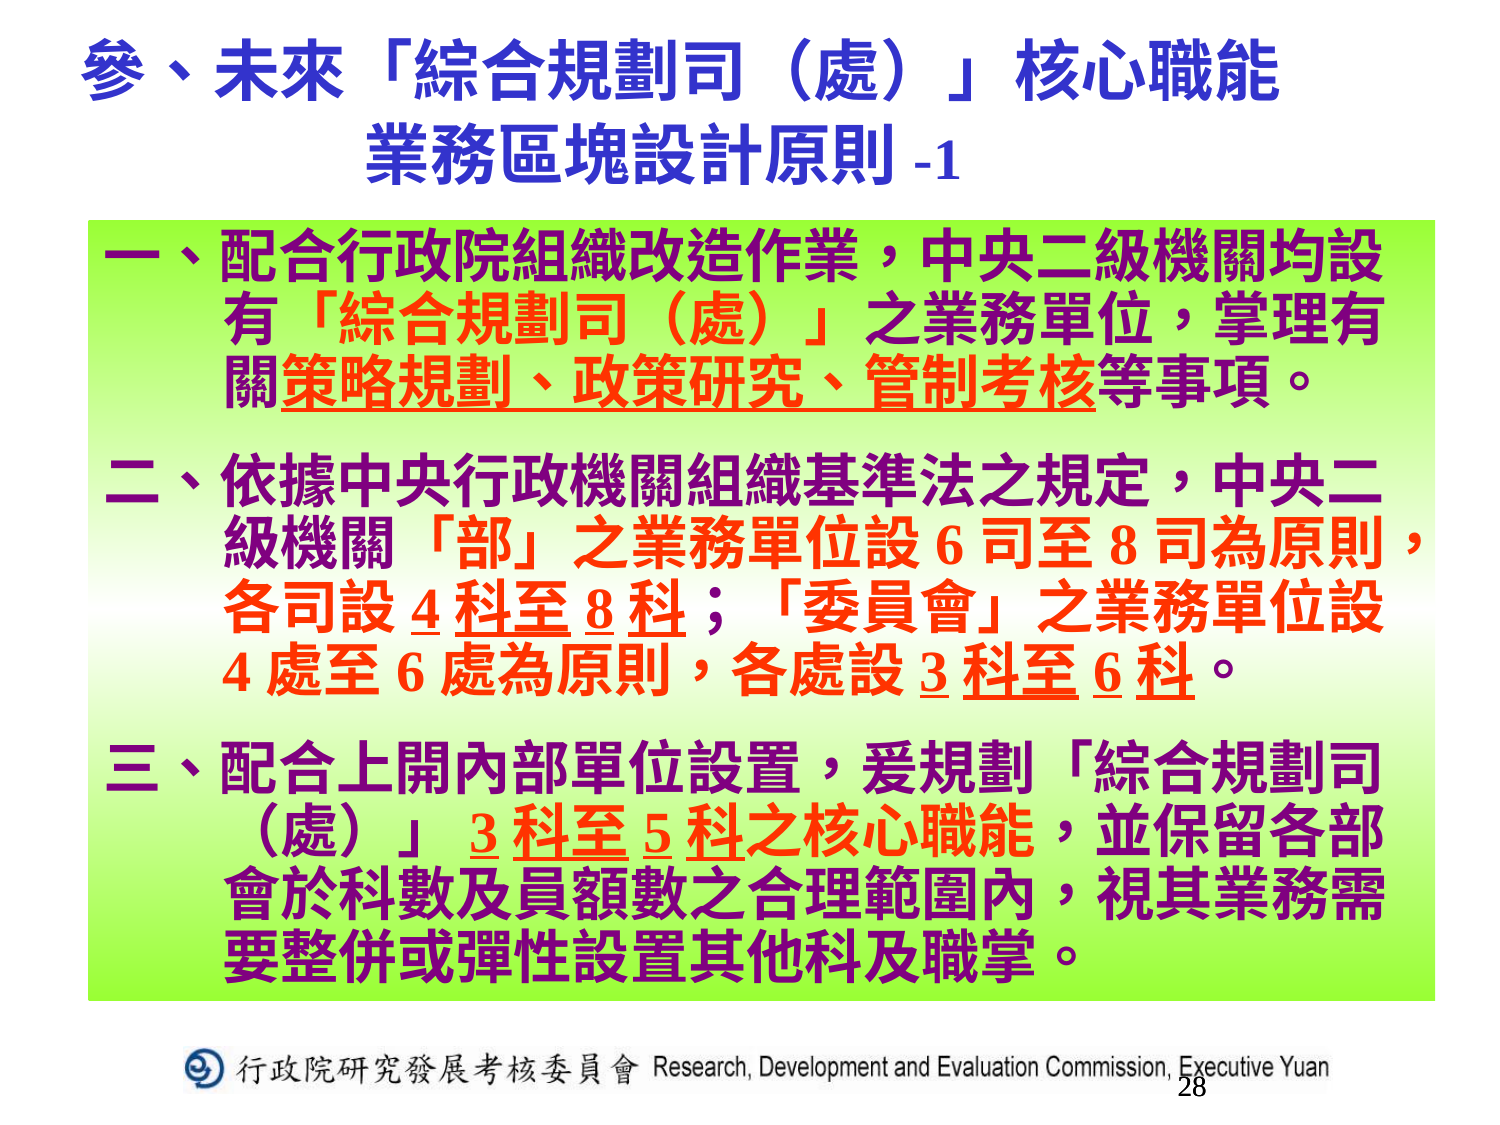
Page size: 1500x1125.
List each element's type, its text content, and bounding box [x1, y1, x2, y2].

text_box 一、配合行政院組織改造作業，中央二級機關均設 有「綜合規劃司（處）」之業務單位，掌理有關策略規劃、政策研究、管制考核等事項。 二、依據中央行政機關組織基準法之規定，中央二級機關「部」之業務單位設6司至8司為原則，各司設4科至8科；「委員會」之業務單位設4處至6處為原則，各處設3科至6科。 三、配合上開內部單位設置，爰規劃「綜合規劃司（處）」3科至5科之核心職能，並保留各部會於科數及員額數之合理範圍內，視其業務需要整併或彈性設置其他科及職掌。 [88, 220, 1436, 1001]
text_box 參、未來「綜合規劃司（處）」核心職能 業務區塊設計原則-1 [64, 21, 1400, 197]
text_box [1162, 1025, 1476, 1101]
